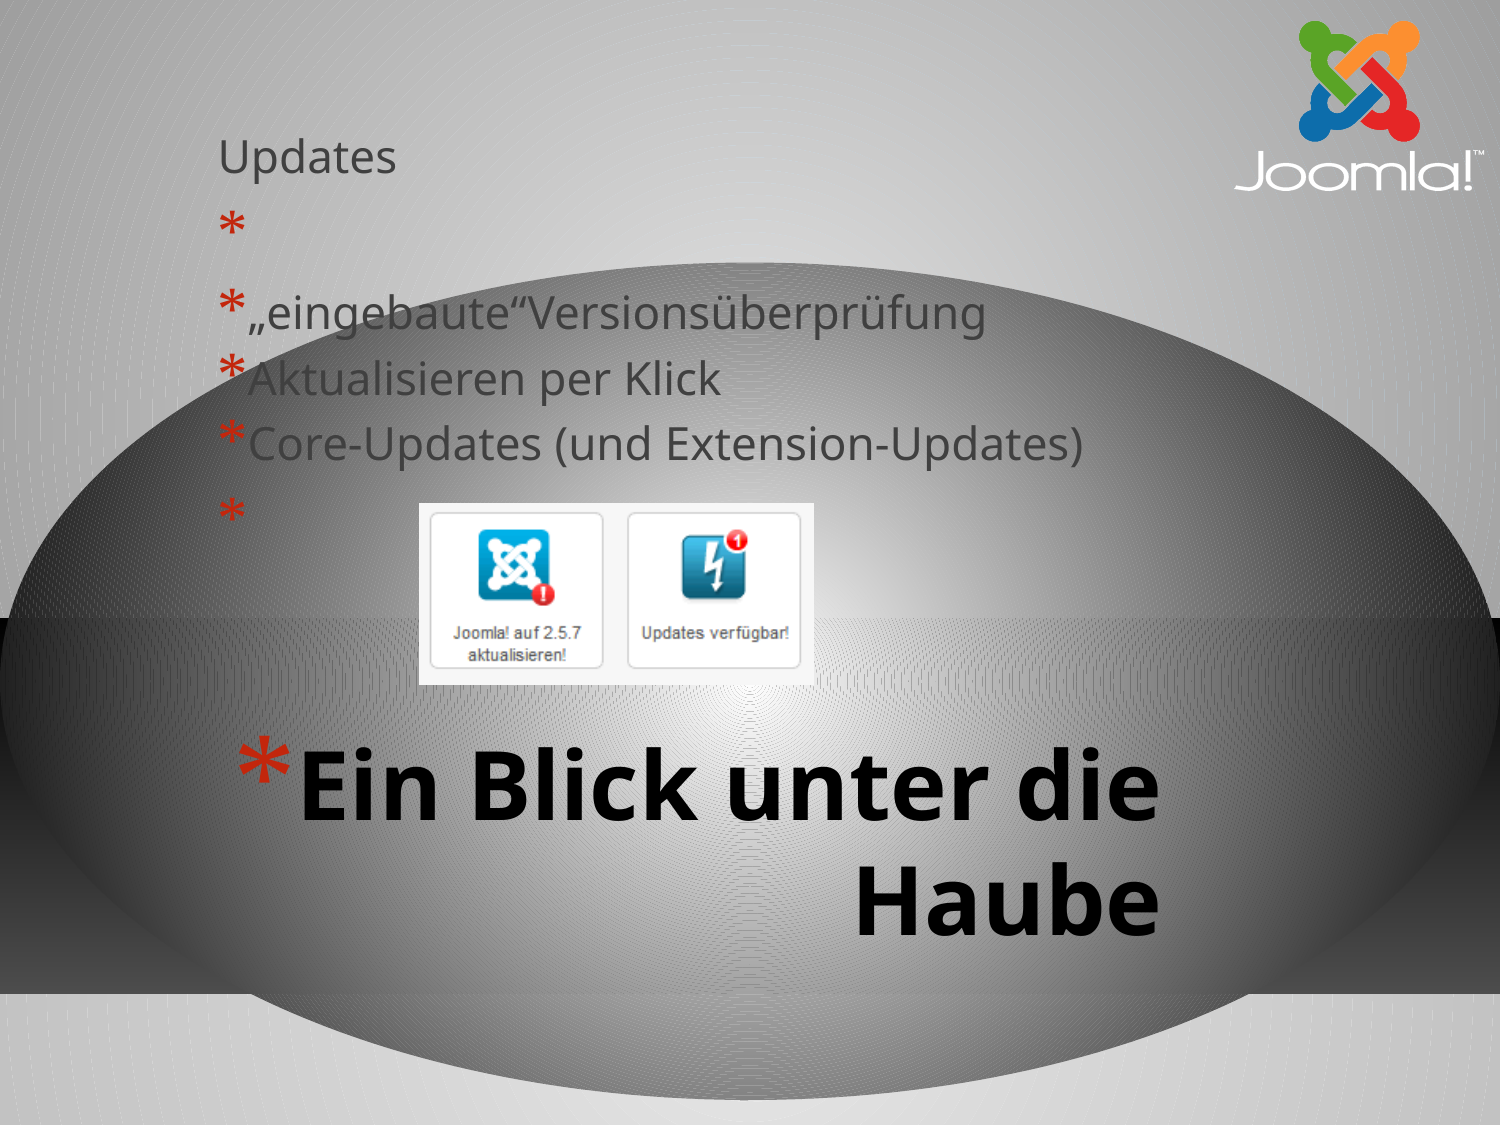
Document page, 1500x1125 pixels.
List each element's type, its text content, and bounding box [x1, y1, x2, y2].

list Updates „eingebaute“Versionsüberprüfung Aktualisieren per Klick Core-Updates (und Extension-Updates) [187, 120, 1238, 691]
picture [419, 503, 814, 685]
title Ein Blick unter die Haube [123, 717, 1363, 905]
